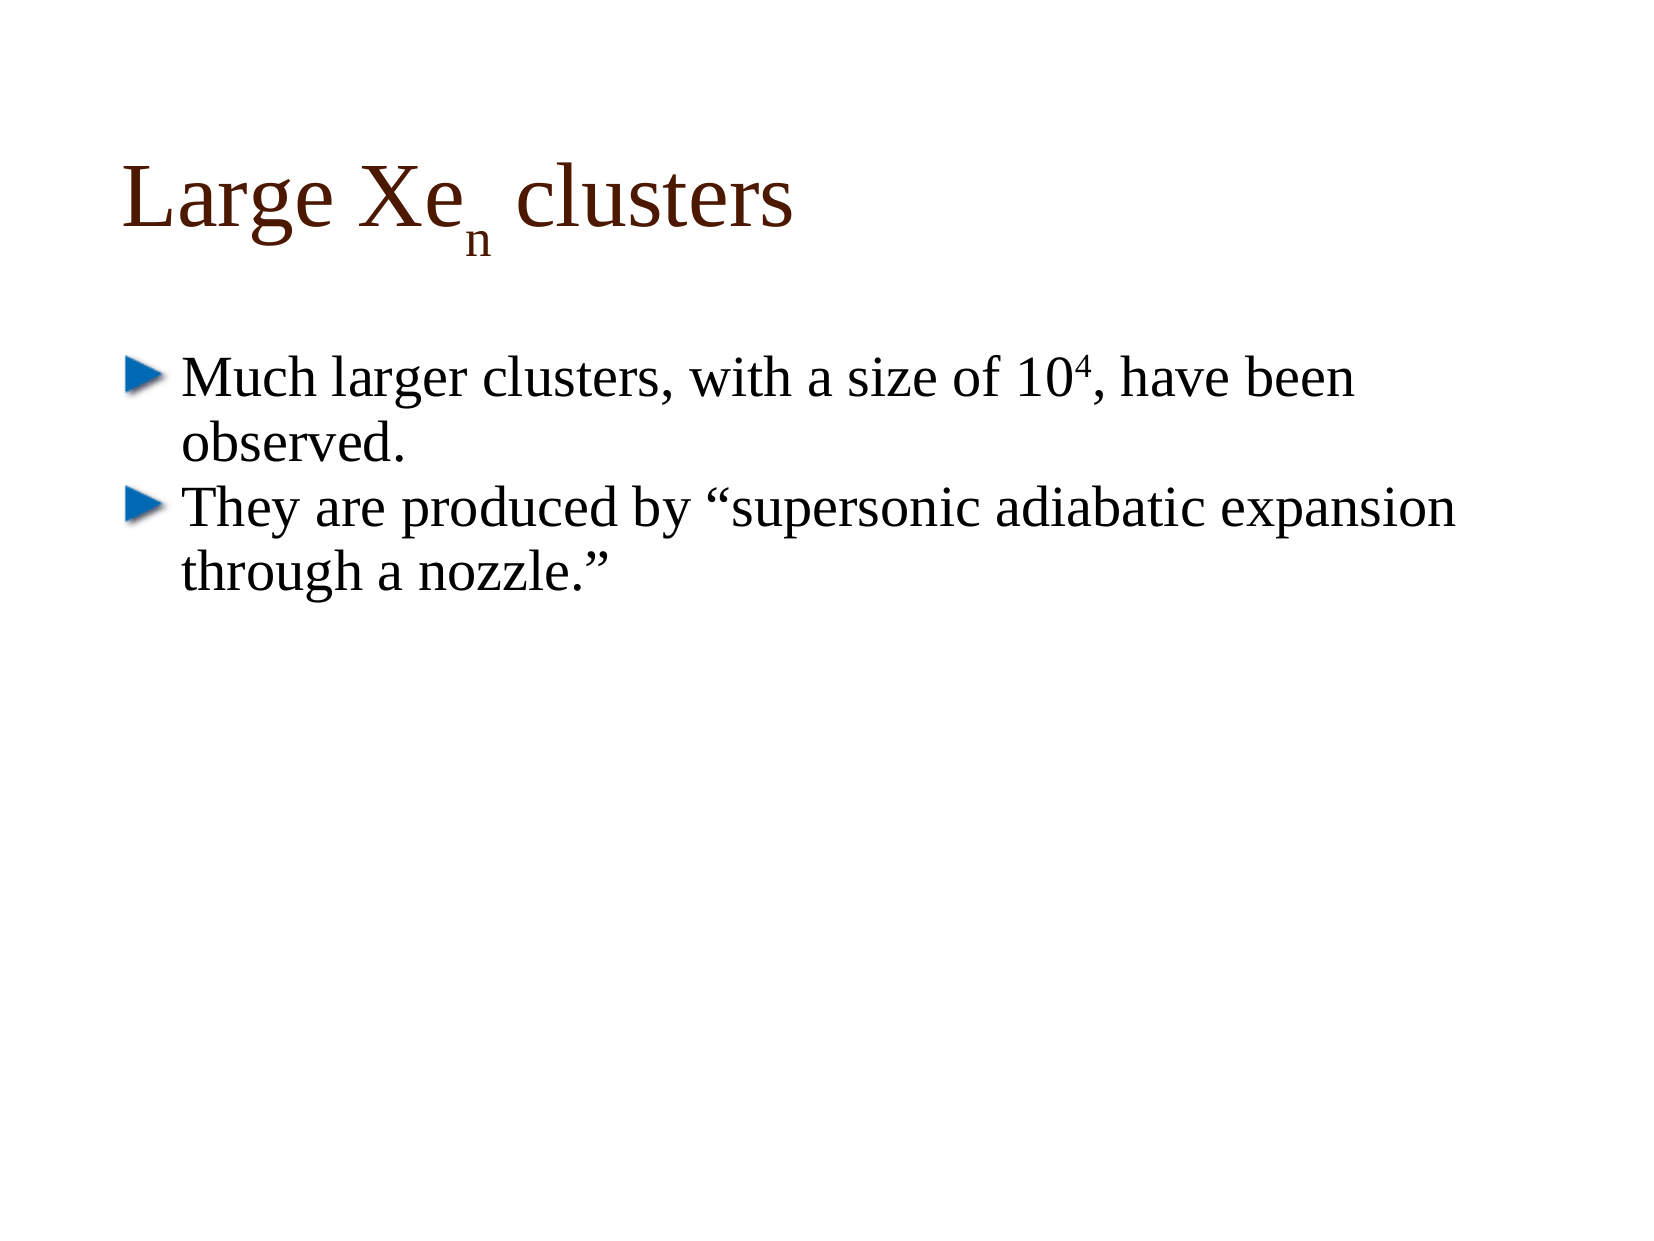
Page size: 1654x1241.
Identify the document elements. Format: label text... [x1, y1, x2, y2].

list Much larger clusters, with a size of 104, have been observed. They are produced by “supersonic adiabatic expansion through a nozzle.” [121, 344, 1534, 1065]
title Large Xen clusters [121, 102, 1534, 311]
